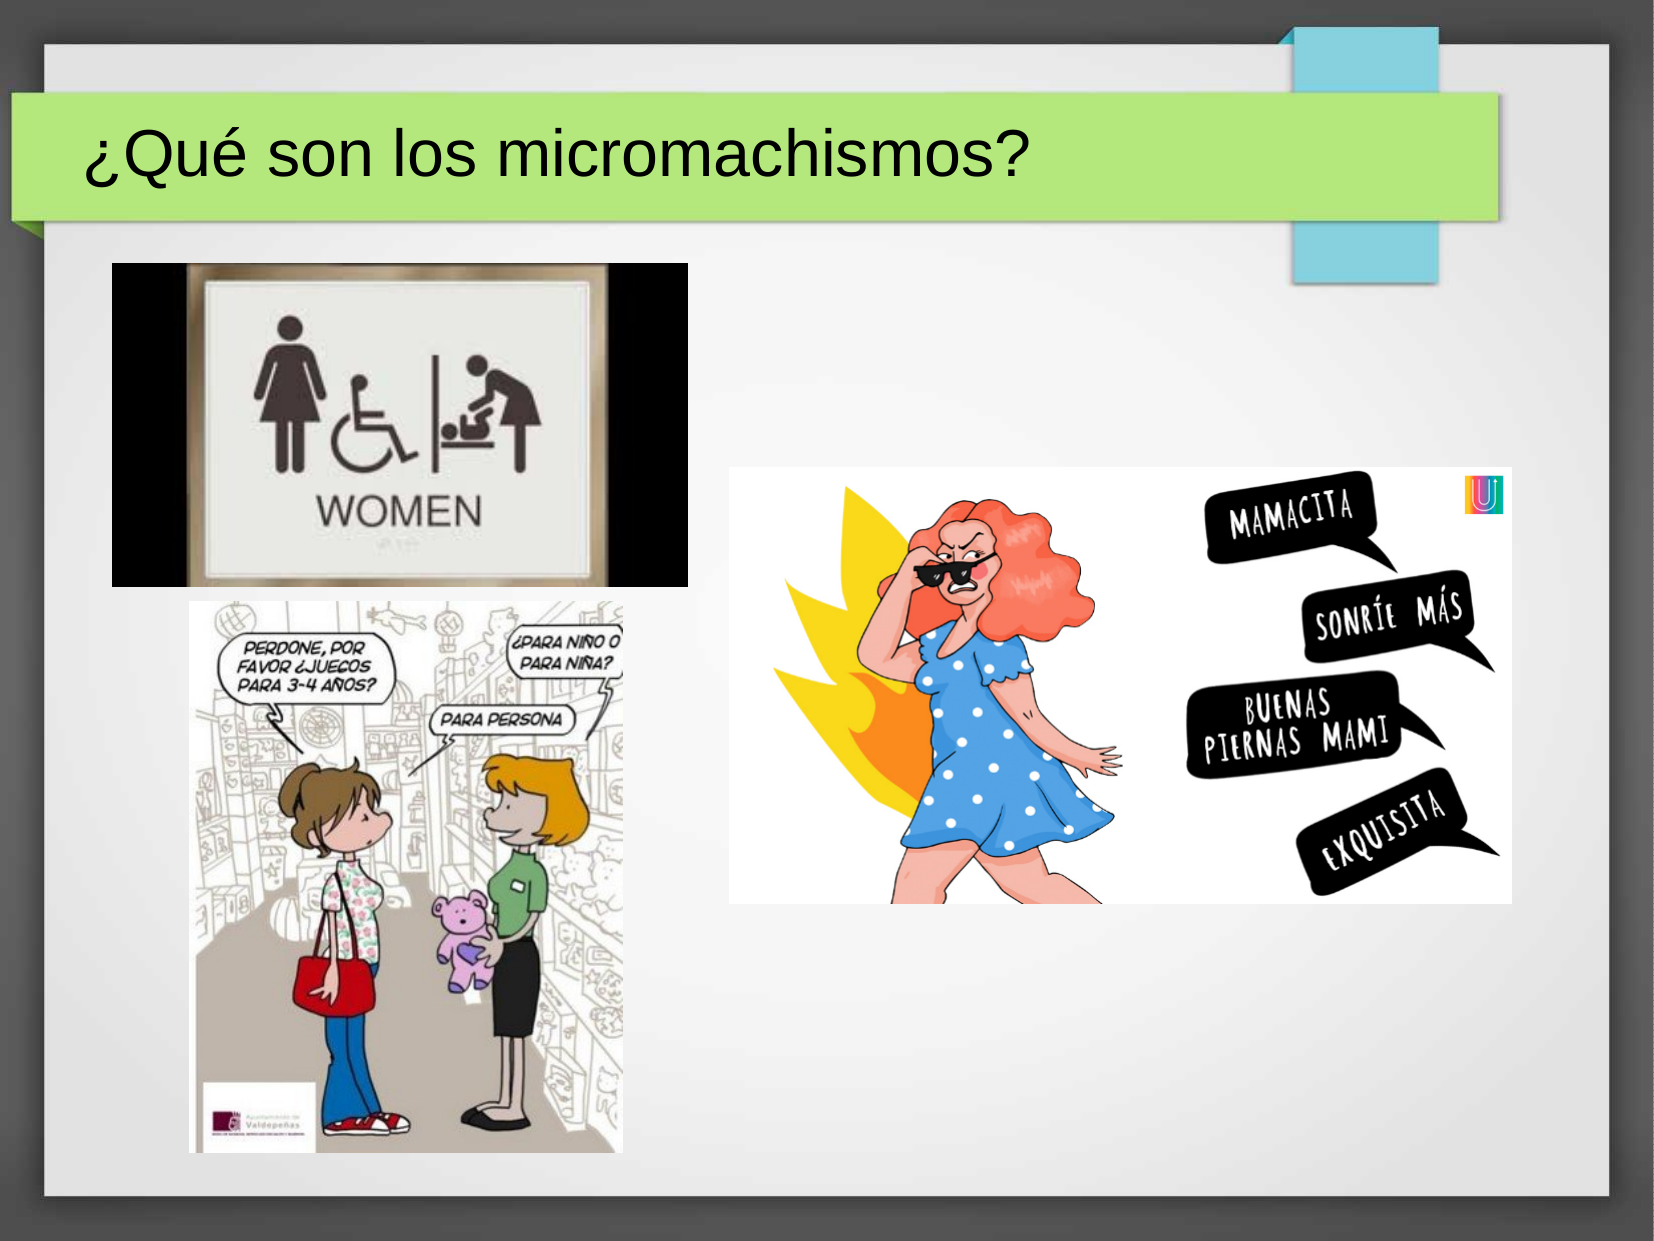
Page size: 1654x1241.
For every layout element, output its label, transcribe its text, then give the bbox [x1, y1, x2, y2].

picture [0, 0, 1654, 1241]
title ¿Qué son los micromachismos? [82, 94, 1264, 213]
